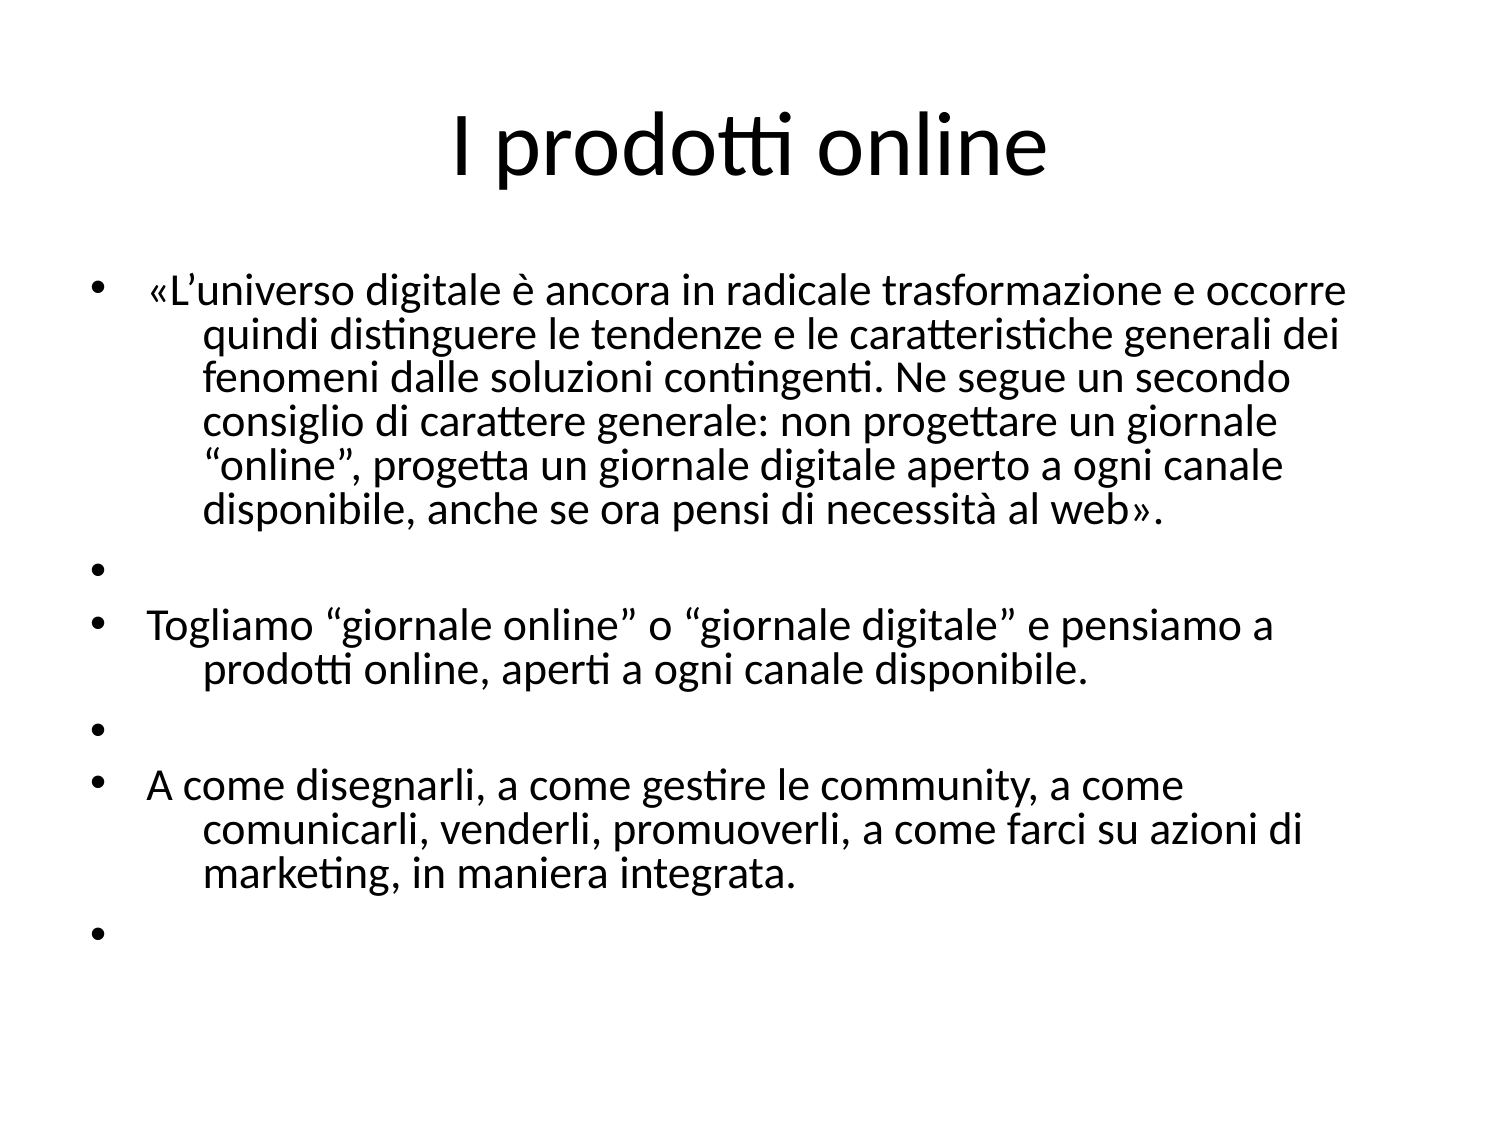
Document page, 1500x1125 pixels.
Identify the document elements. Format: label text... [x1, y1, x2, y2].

title I prodotti online [75, 45, 1426, 233]
list «L’universo digitale è ancora in radicale trasformazione e occorre quindi distinguere le tendenze e le caratteristiche generali dei fenomeni dalle soluzioni contingenti. Ne segue un secondo consiglio di carattere generale: non progettare un giornale “online”, progetta un giornale digitale aperto a ogni canale disponibile, anche se ora pensi di necessità al web». Togliamo “giornale online” o “giornale digitale” e pensiamo a prodotti online, aperti a ogni canale disponibile. A come disegnarli, a come gestire le community, a come comunicarli, venderli, promuoverli, a come farci su azioni di marketing, in maniera integrata. [75, 262, 1426, 1005]
